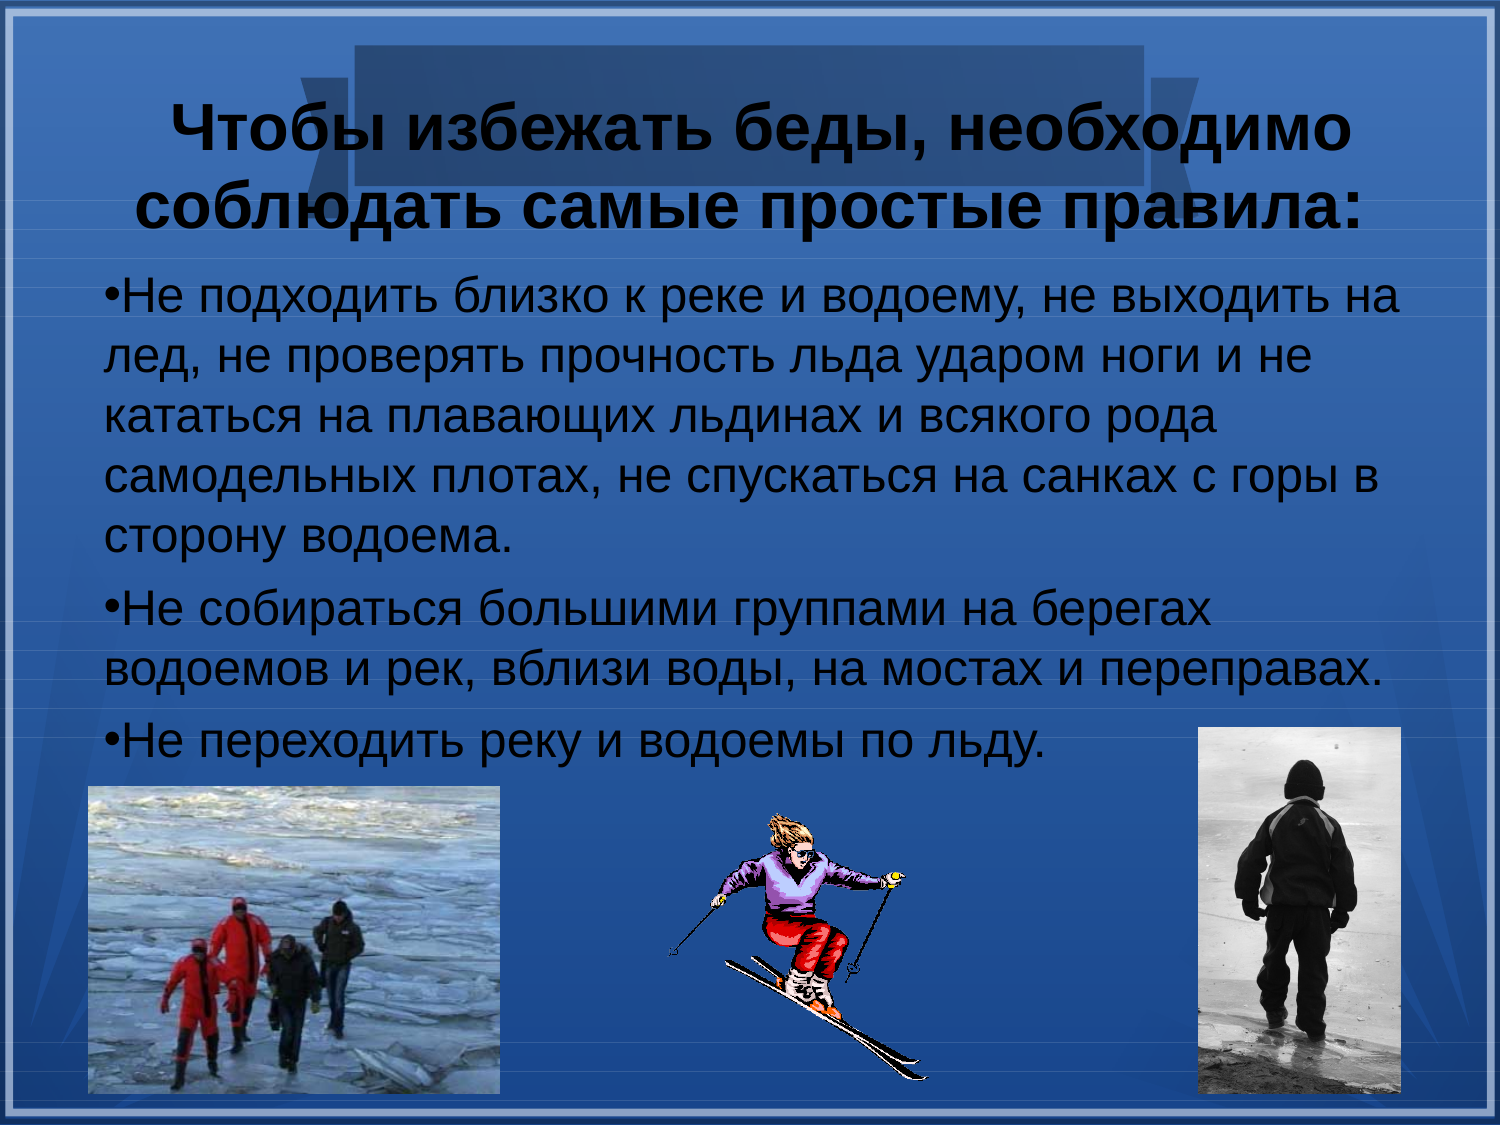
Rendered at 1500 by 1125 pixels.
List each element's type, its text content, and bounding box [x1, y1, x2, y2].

picture [667, 810, 931, 1083]
picture [88, 786, 500, 1094]
picture [1198, 727, 1401, 1094]
subtitle Не подходить близко к реке и водоему, не выходить на лед, не проверять прочность льда ударом ноги и не кататься на плавающих льдинах и всякого рода самодельных плотах, не спускаться на санках с горы в сторону водоема. Не собираться большими группами на берегах водоемов и рек, вблизи воды, на мостах и переправах. Не переходить реку и водоемы по льду. [88, 255, 1436, 1024]
title Чтобы избежать беды, необходимо соблюдать самые простые правила: [112, 54, 1388, 255]
